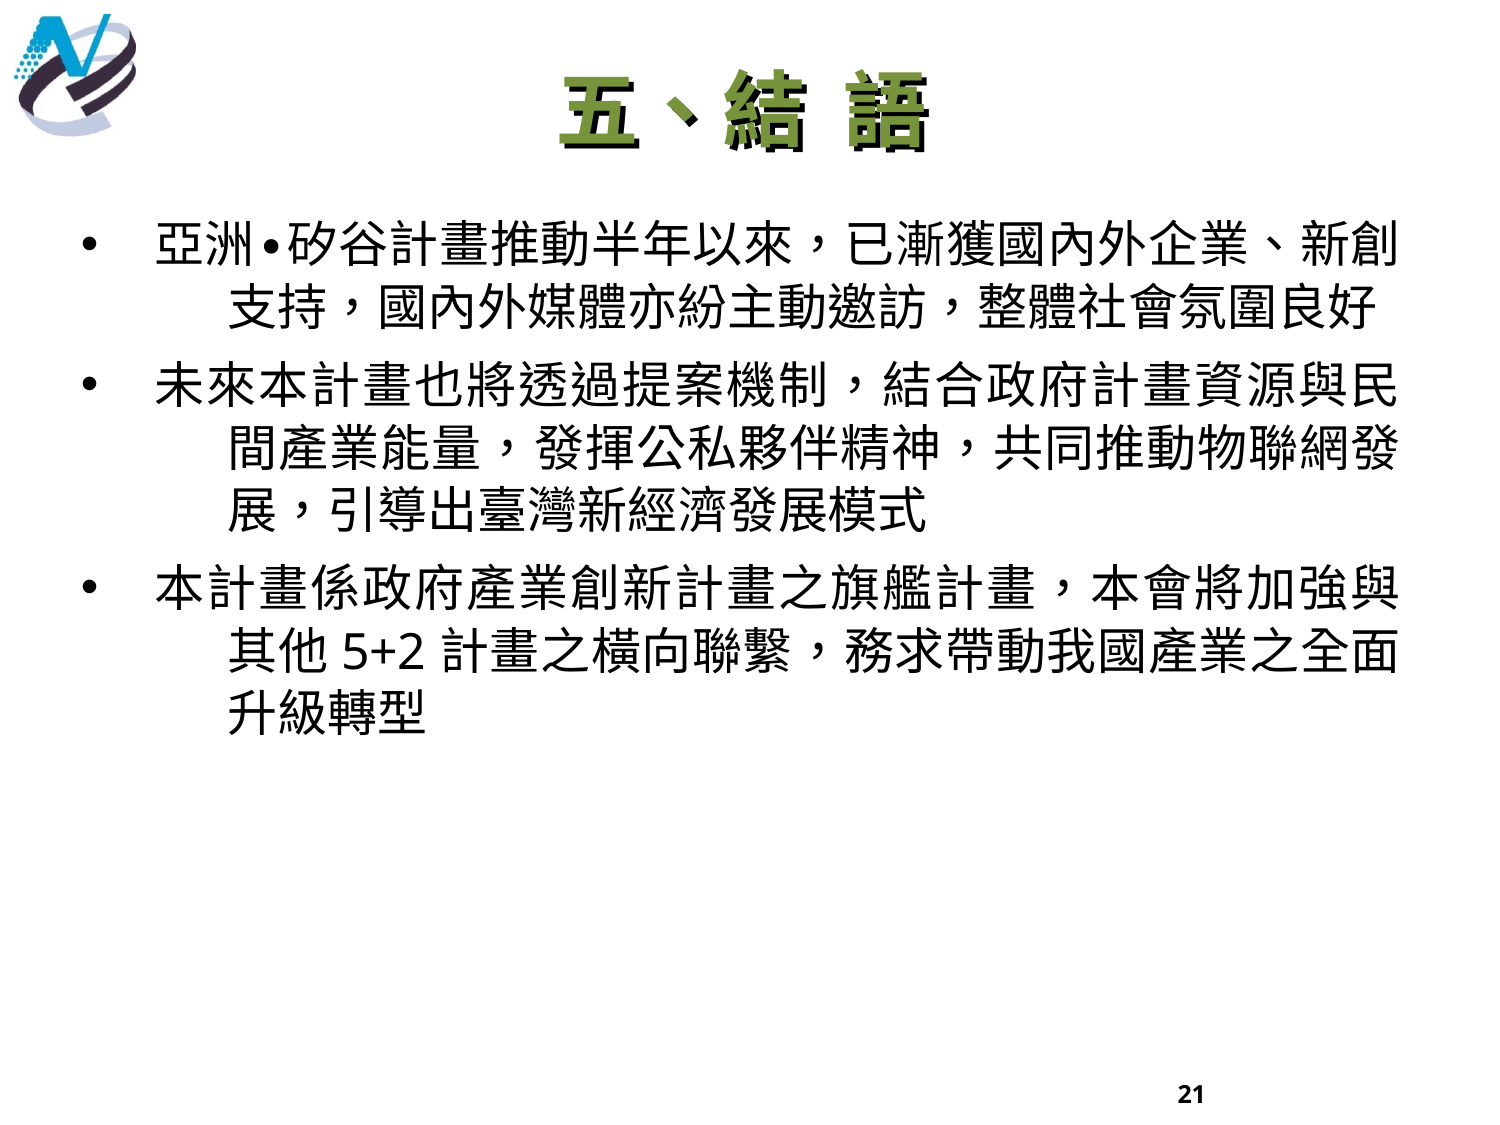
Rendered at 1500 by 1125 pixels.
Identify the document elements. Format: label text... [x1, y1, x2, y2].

title 五、結 語 [94, 4, 1389, 203]
text_box 21 [1162, 1065, 1500, 1125]
text_box 亞洲∙矽谷計畫推動半年以來，已漸獲國內外企業、新創支持，國內外媒體亦紛主動邀訪，整體社會氛圍良好 未來本計畫也將透過提案機制，結合政府計畫資源與民間產業能量，發揮公私夥伴精神，共同推動物聯網發展，引導出臺灣新經濟發展模式 本計畫係政府產業創新計畫之旗艦計畫，本會將加強與其他5+2計畫之橫向聯繫，務求帶動我國產業之全面升級轉型 [66, 203, 1416, 1013]
